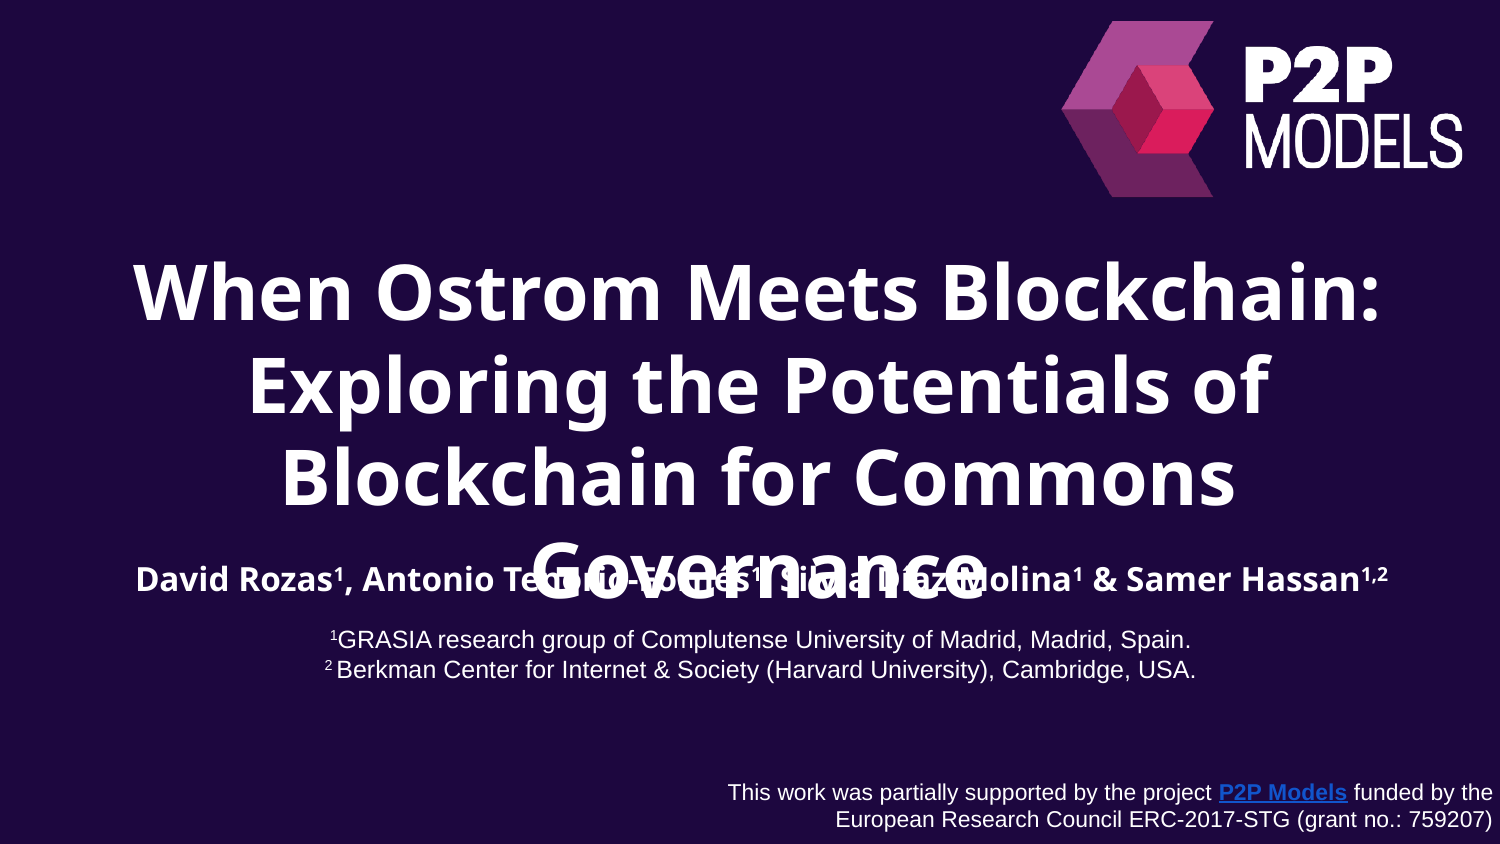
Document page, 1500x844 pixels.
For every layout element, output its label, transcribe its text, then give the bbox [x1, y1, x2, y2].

text_box When Ostrom Meets Blockchain: Exploring the Potentials of Blockchain for Commons Governance [43, 228, 1474, 522]
picture [1061, 21, 1463, 198]
text_box David Rozas1, Antonio Tenorio-Fornés1, Silvia Díaz-Molina1 & Samer Hassan1,2 1GRASIA research group of Complutense University of Madrid, Madrid, Spain. 2 Berkman Center for Internet & Society (Harvard University), Cambridge, USA. [69, 543, 1454, 720]
text_box This work was partially supported by the project P2P Models funded by the European Research Council ERC-2017-STG (grant no.: 759207) [671, 762, 1500, 844]
